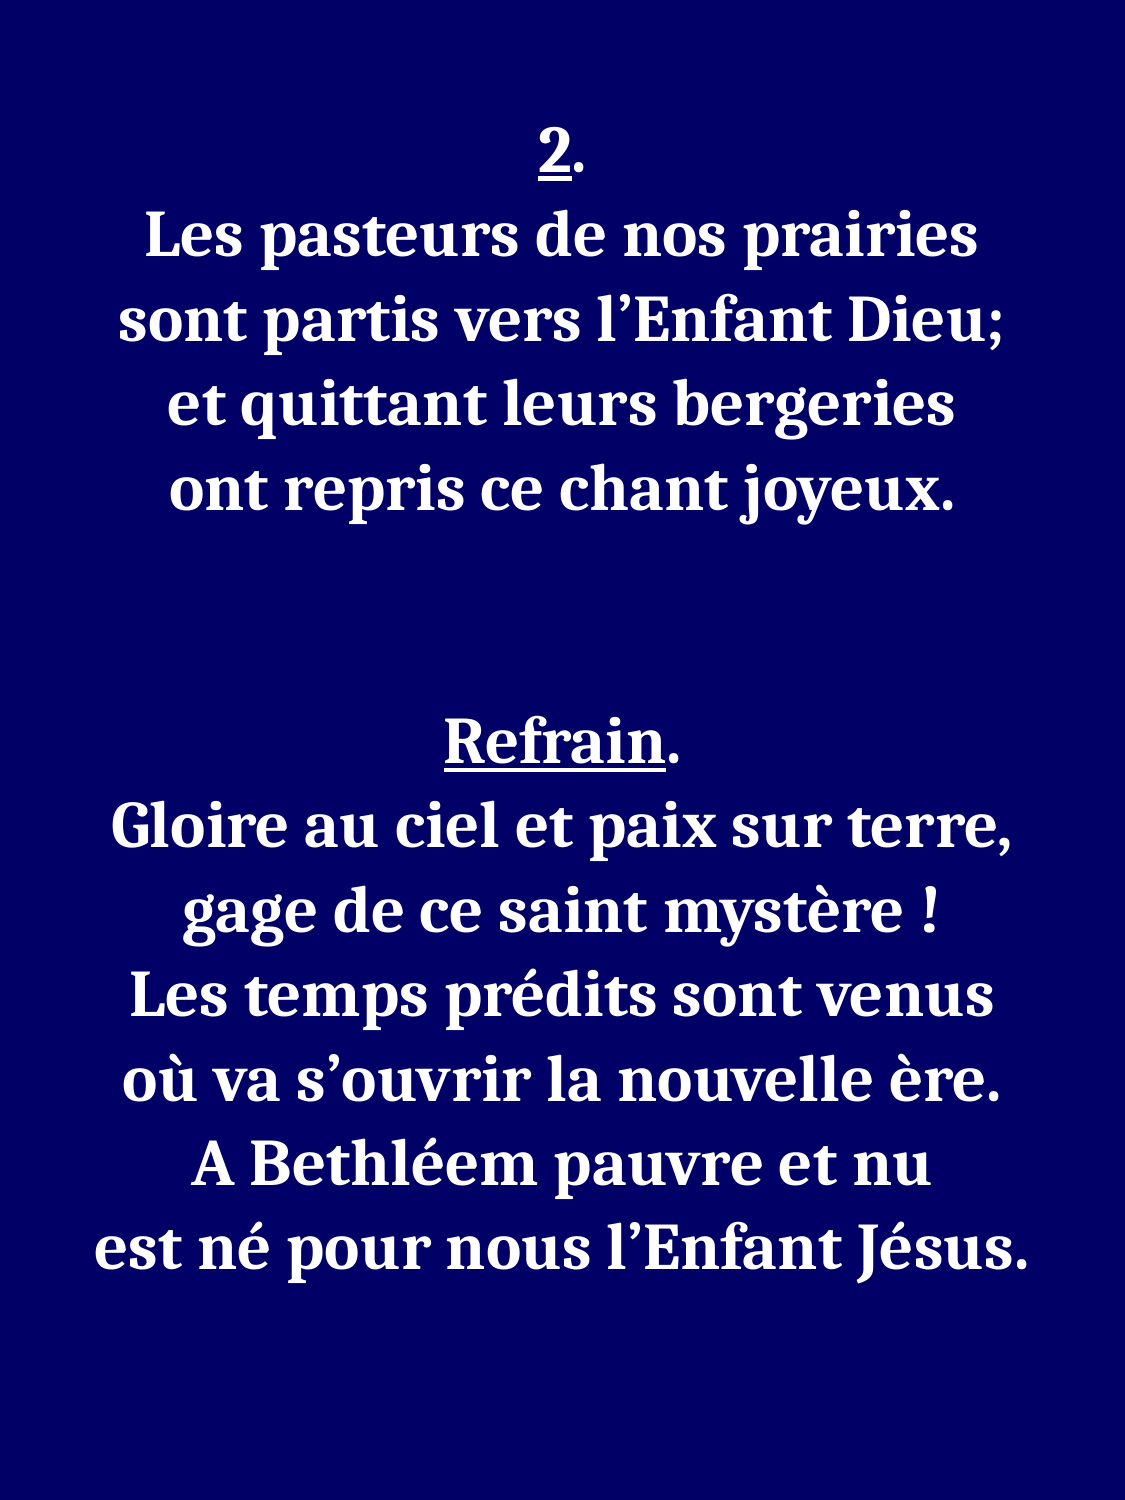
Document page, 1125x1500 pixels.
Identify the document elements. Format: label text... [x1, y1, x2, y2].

text_box 2. Les pasteurs de nos prairies sont partis vers l’Enfant Dieu; et quittant leurs bergeries ont repris ce chant joyeux. Refrain. Gloire au ciel et paix sur terre, gage de ce saint mystère ! Les temps prédits sont venus où va s’ouvrir la nouvelle ère. A Bethléem pauvre et nu est né pour nous l’Enfant Jésus. [0, 106, 1125, 1394]
